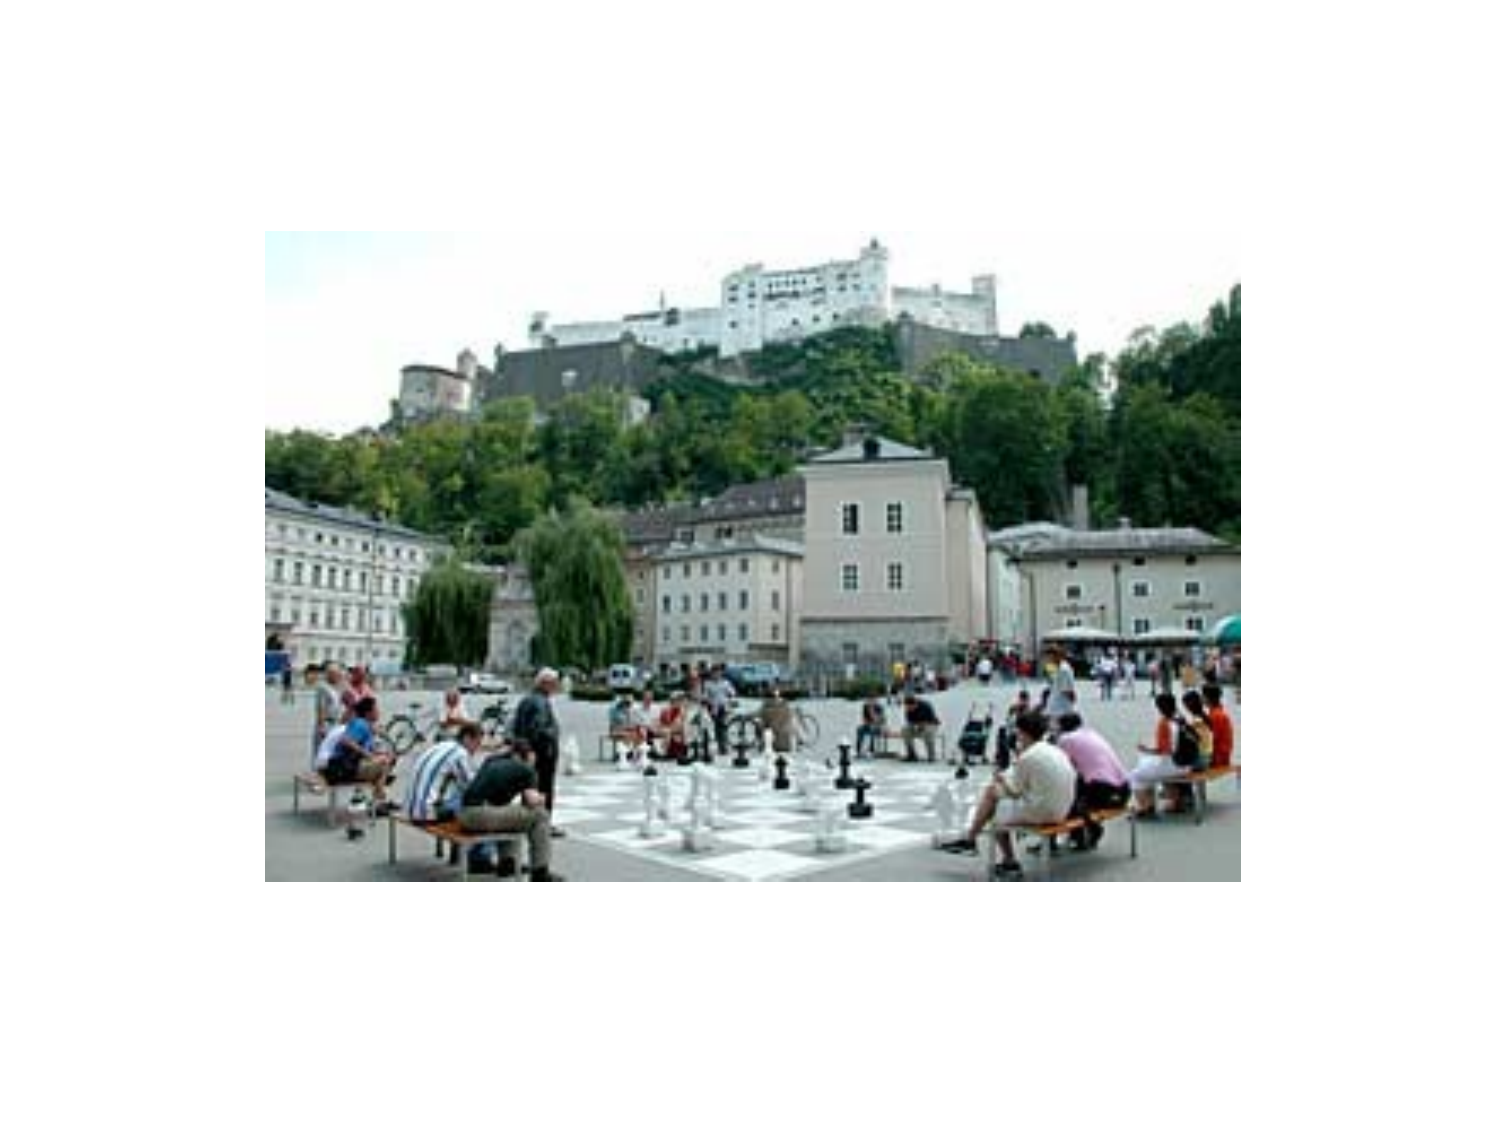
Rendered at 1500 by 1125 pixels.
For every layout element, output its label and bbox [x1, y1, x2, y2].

picture [265, 231, 1241, 882]
